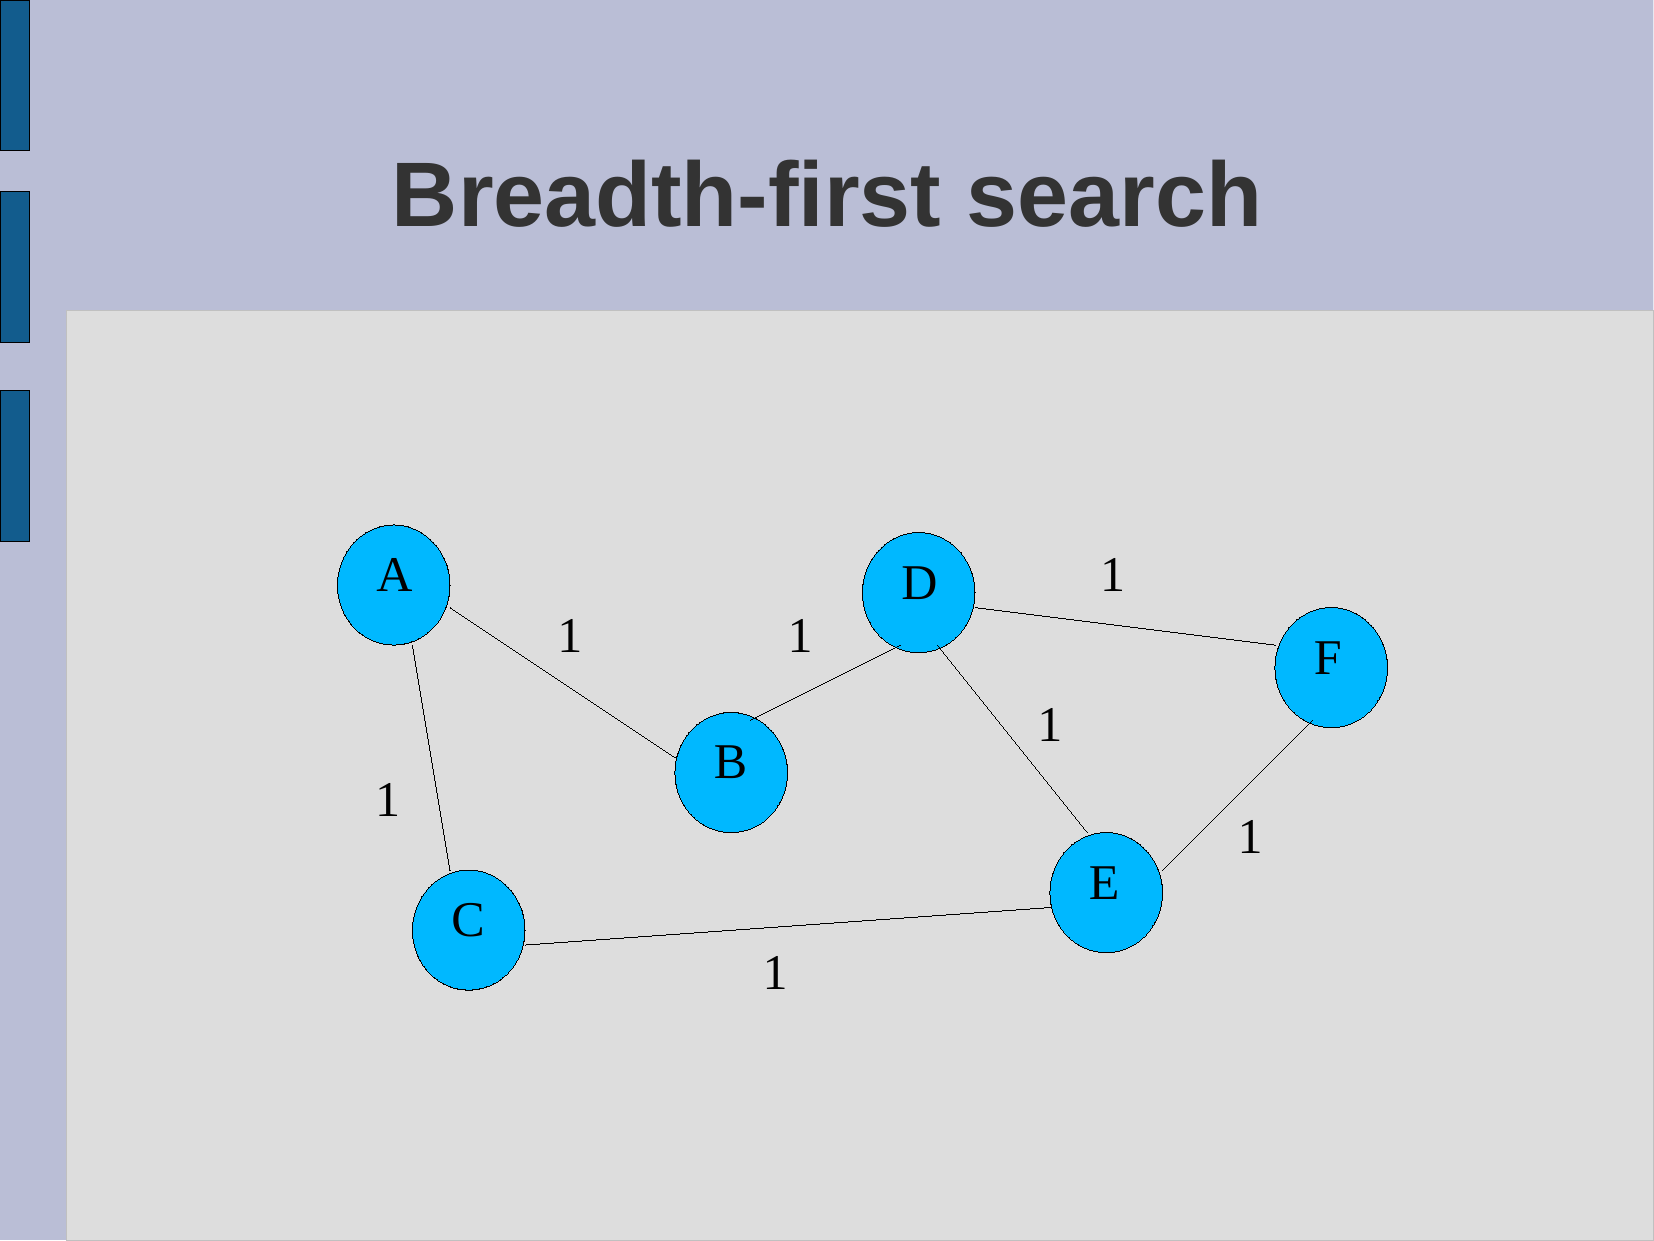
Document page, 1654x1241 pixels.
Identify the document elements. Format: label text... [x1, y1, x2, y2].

text_box E [1088, 854, 1120, 910]
title Breadth-first search [121, 91, 1534, 299]
text_box [1049, 832, 1163, 953]
text_box 1 [375, 772, 401, 828]
text_box F [1313, 629, 1342, 685]
text_box [674, 712, 788, 833]
text_box 1 [1099, 547, 1126, 603]
text_box [1274, 607, 1388, 728]
text_box A [376, 547, 413, 603]
text_box [412, 870, 526, 991]
text_box 1 [557, 607, 583, 663]
text_box 1 [787, 607, 813, 663]
text_box 1 [1237, 809, 1263, 865]
text_box D [901, 554, 938, 610]
text_box B [713, 734, 748, 790]
text_box [337, 524, 451, 646]
text_box 1 [762, 945, 788, 1001]
text_box [862, 532, 976, 653]
text_box 1 [1037, 697, 1063, 753]
text_box C [451, 892, 485, 948]
